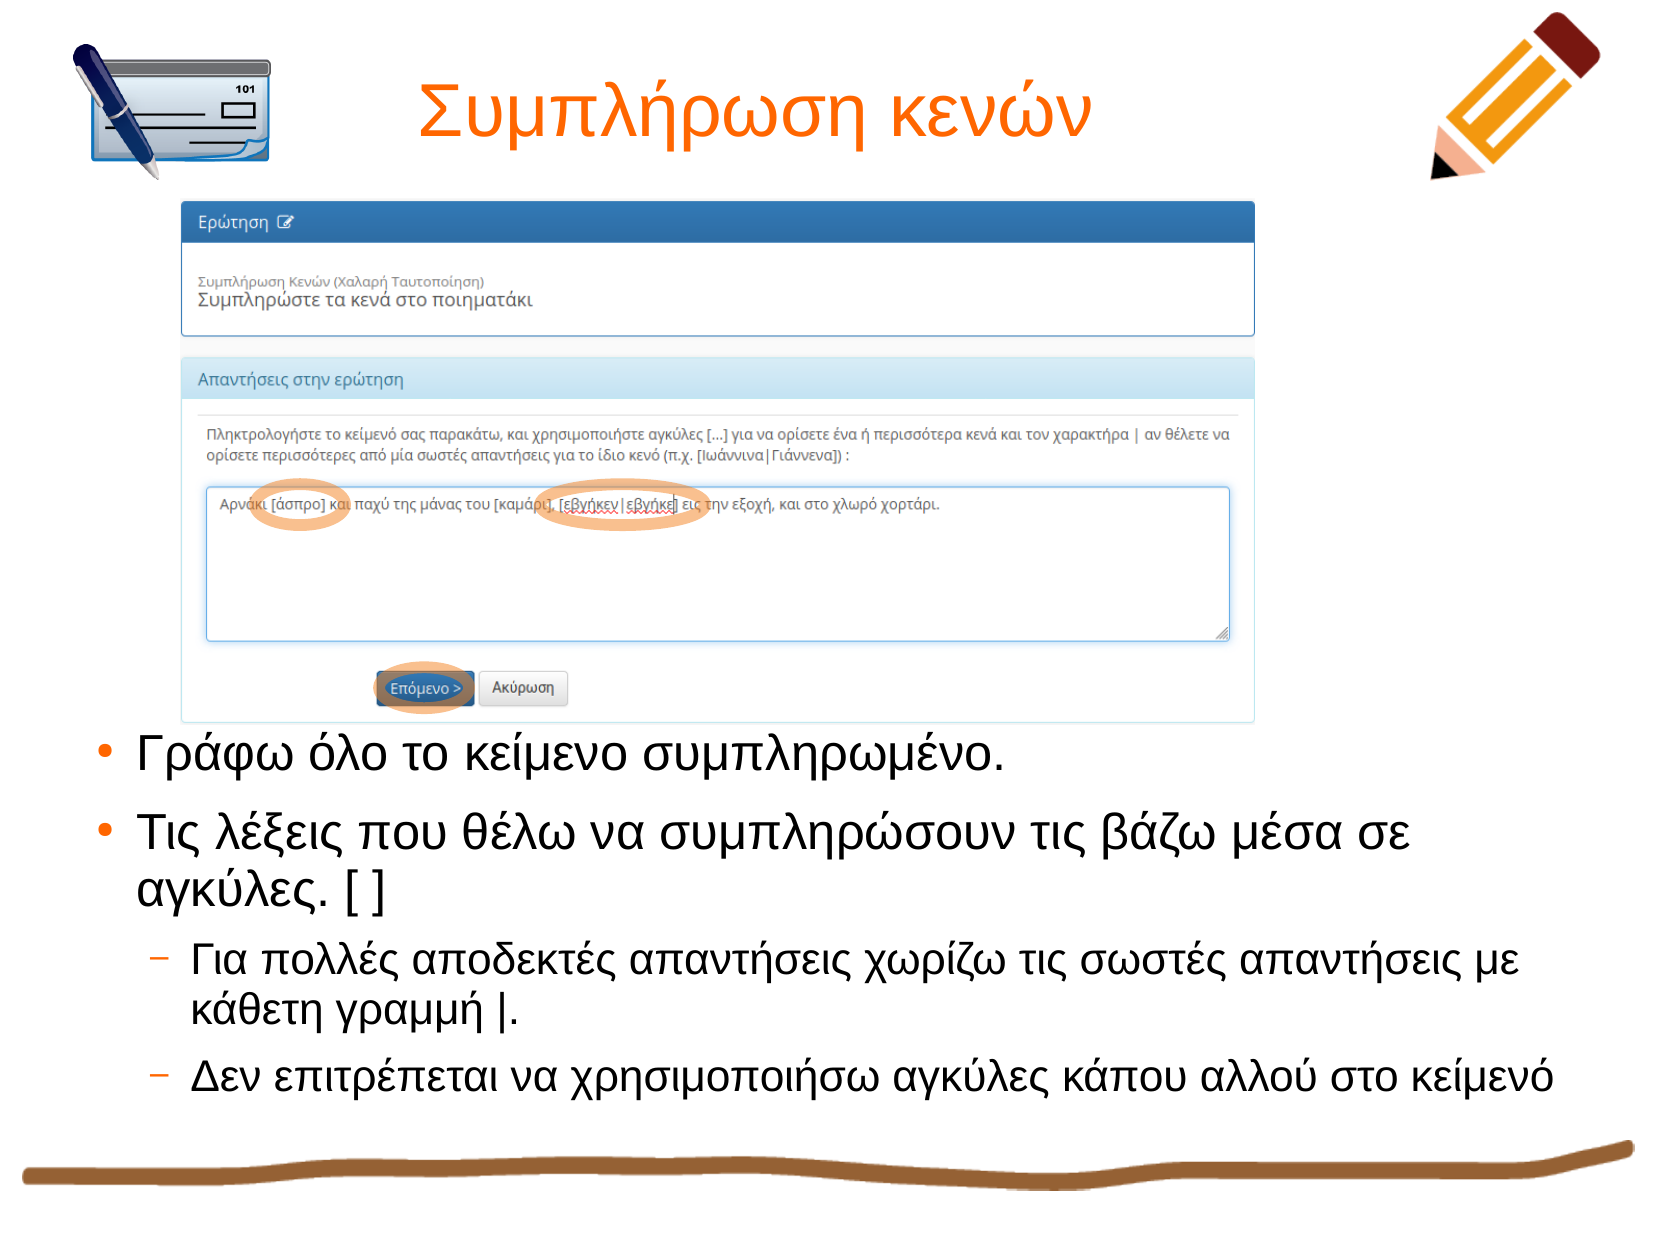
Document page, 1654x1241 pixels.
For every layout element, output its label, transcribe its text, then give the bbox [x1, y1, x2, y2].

picture [22, 1140, 1635, 1191]
picture [73, 44, 271, 181]
title Συμπλήρωση κενών [271, 49, 1430, 172]
list Γράφω όλο το κείμενο συμπληρωμένο. Τις λέξεις που θέλω να συμπληρώσουν τις βάζω μέσα σε αγκύλες. [ ] Για πολλές αποδεκτές απαντήσεις χωρίζω τις σωστές απαντήσεις με κάθετη γραμμή |. Δεν επιτρέπεται να χρησιμοποιήσω αγκύλες κάπου αλλού στο κείμενό [82, 724, 1571, 1121]
picture [1430, 12, 1601, 181]
picture [180, 198, 1255, 725]
